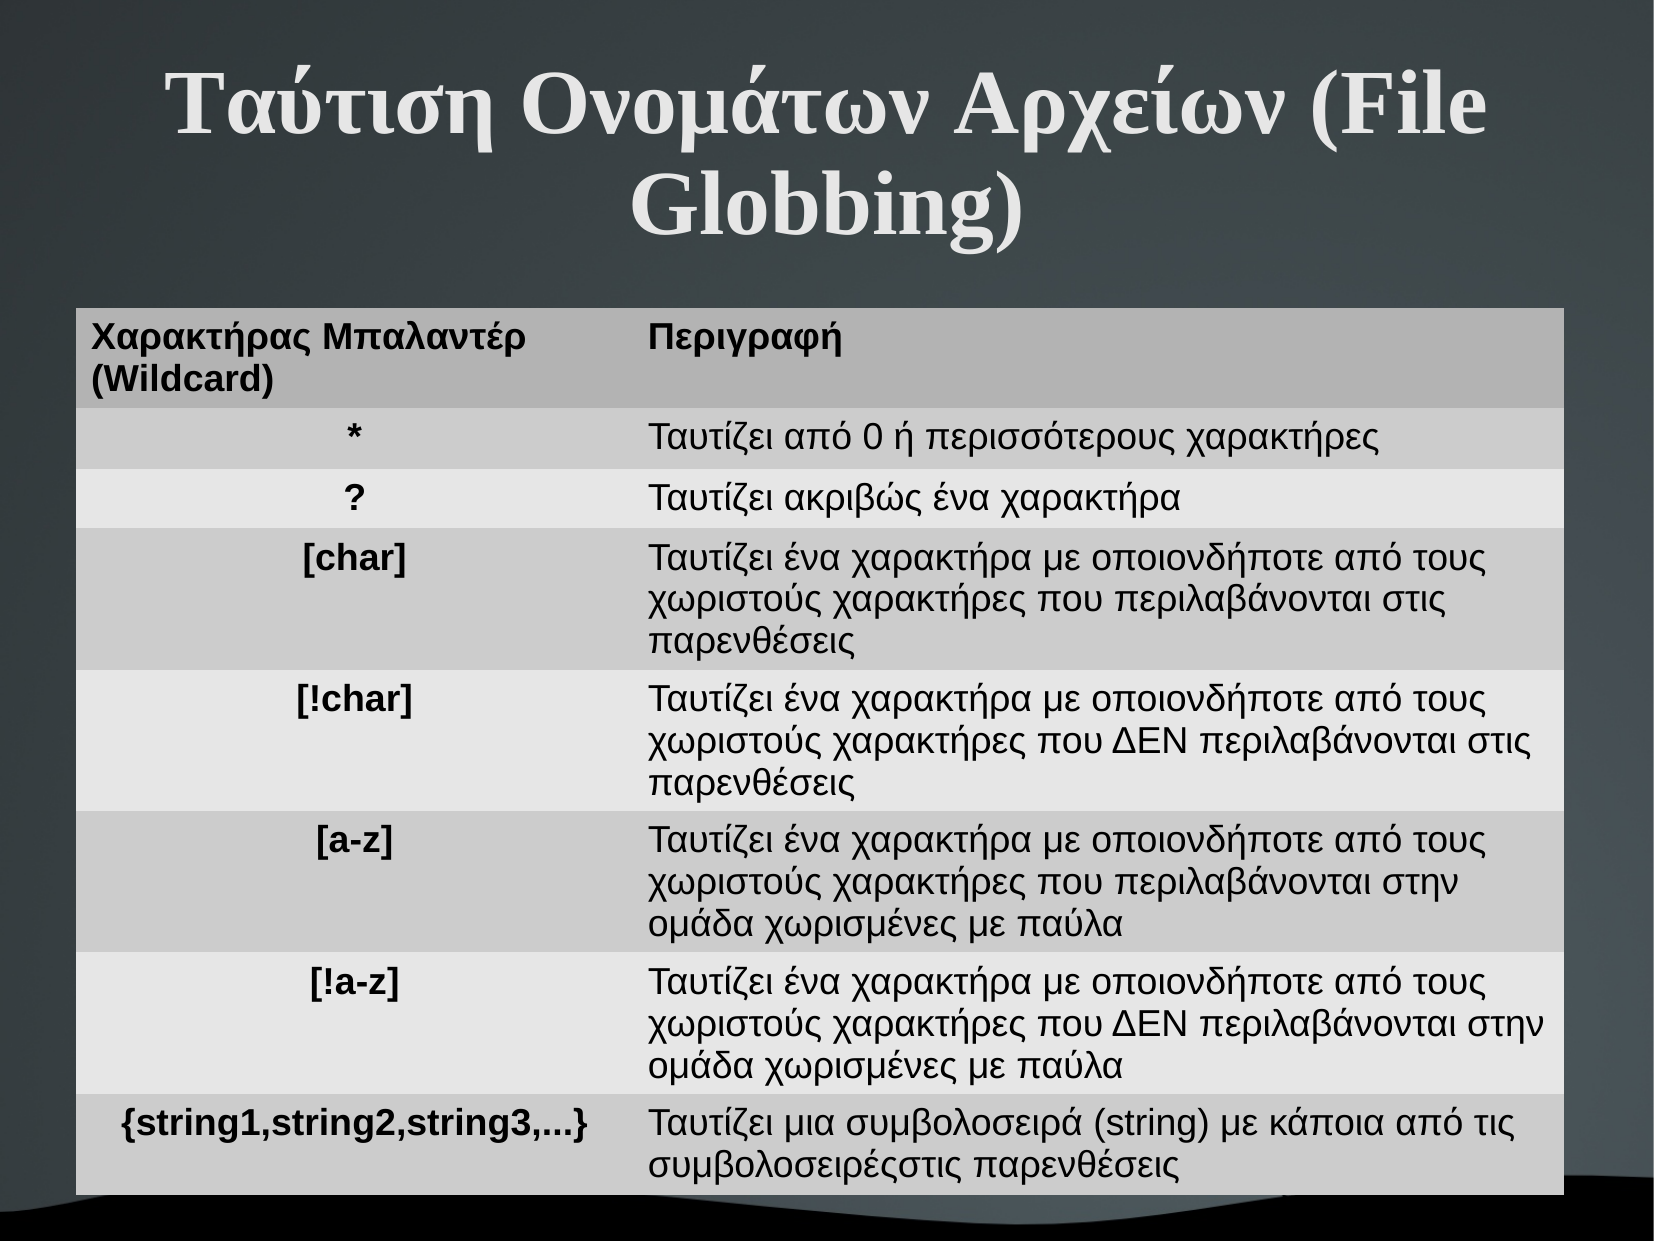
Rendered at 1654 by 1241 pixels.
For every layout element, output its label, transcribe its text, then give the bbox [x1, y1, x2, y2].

title Ταύτιση Ονομάτων Αρχείων (File Globbing) [82, 33, 1572, 273]
table_cell [!char] [76, 670, 633, 811]
table_cell Ταυτίζει ακριβώς ένα χαρακτήρα [633, 469, 1564, 528]
table_cell Ταυτίζει ένα χαρακτήρα με οποιονδήποτε από τους χωριστούς χαρακτήρες που ΔΕΝ περιλαβάνονται στις παρενθέσεις [633, 670, 1564, 811]
table_cell {string1,string2,string3,...} [76, 1094, 633, 1195]
table_cell Ταυτίζει από 0 ή περισσότερους χαρακτήρες [633, 408, 1564, 469]
table_cell Ταυτίζει μια συμβολοσειρά (string) με κάποια από τις συμβολοσειρέςστις παρενθέσεις [633, 1094, 1564, 1195]
table_cell [!a-z] [76, 952, 633, 1094]
table_cell Ταυτίζει ένα χαρακτήρα με οποιονδήποτε από τους χωριστούς χαρακτήρες που περιλαβάνονται στις παρενθέσεις [633, 528, 1564, 670]
table_cell ? [76, 469, 633, 528]
table_cell [a-z] [76, 811, 633, 952]
picture [0, 0, 1654, 1241]
table_header Περιγραφή [633, 308, 1564, 408]
table_cell Ταυτίζει ένα χαρακτήρα με οποιονδήποτε από τους χωριστούς χαρακτήρες που ΔΕΝ περιλαβάνονται στην ομάδα χωρισμένες με παύλα [633, 952, 1564, 1094]
table_header Χαρακτήρας Μπαλαντέρ (Wildcard) [76, 308, 633, 408]
table_cell * [76, 408, 633, 469]
table_cell [char] [76, 528, 633, 670]
table_cell Ταυτίζει ένα χαρακτήρα με οποιονδήποτε από τους χωριστούς χαρακτήρες που περιλαβάνονται στην ομάδα χωρισμένες με παύλα [633, 811, 1564, 952]
